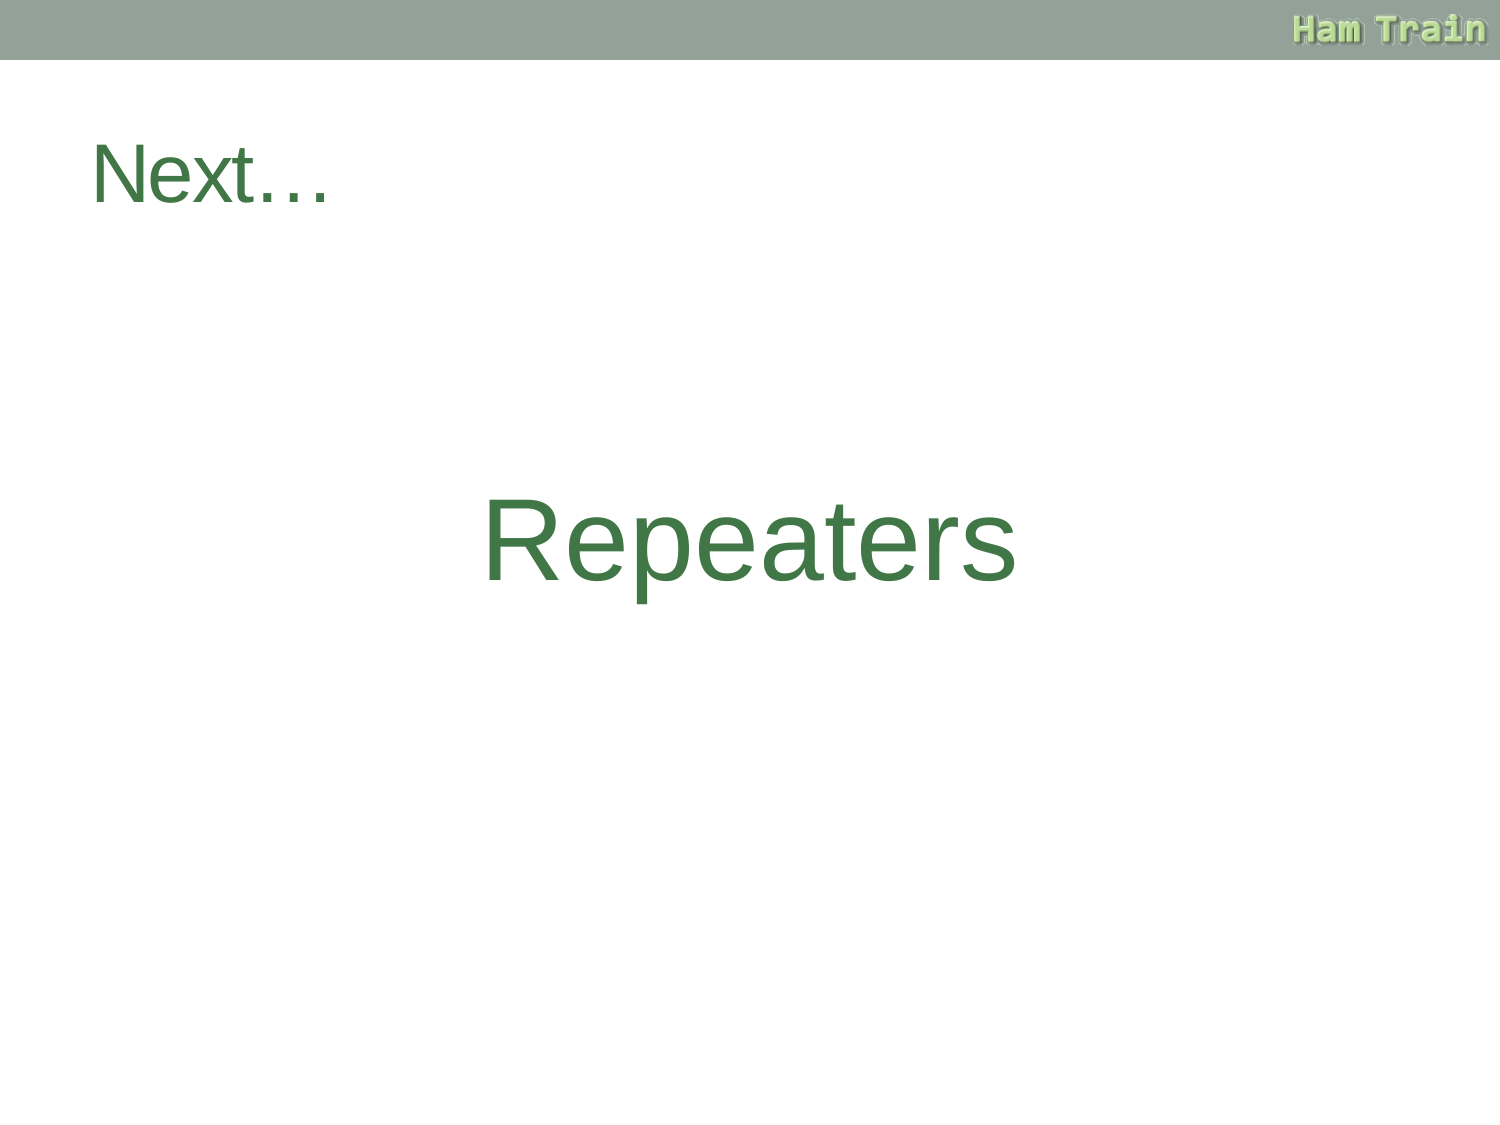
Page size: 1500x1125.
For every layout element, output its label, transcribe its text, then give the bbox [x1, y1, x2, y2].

text_box Repeaters [35, 456, 1465, 613]
title Next… [75, 87, 1426, 251]
